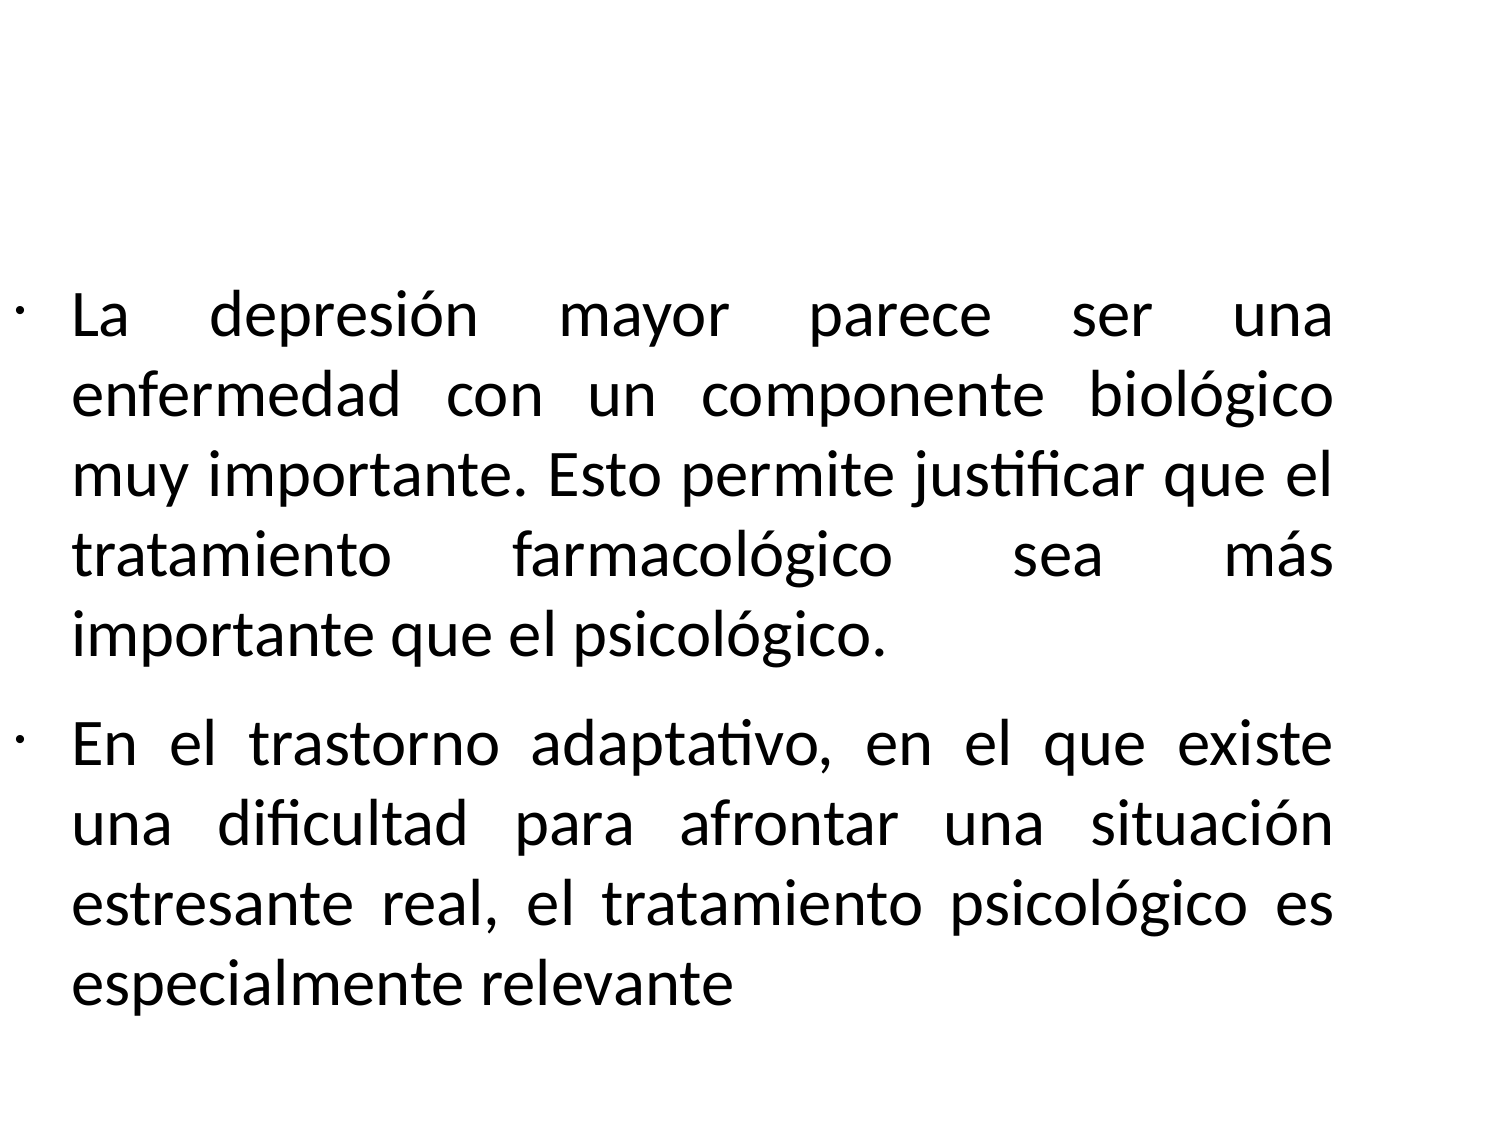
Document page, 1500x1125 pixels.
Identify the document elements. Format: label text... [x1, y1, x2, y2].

list La depresión mayor parece ser una enfermedad con un componente biológico muy importante. Esto permite justificar que el tratamiento farmacológico sea más importante que el psicológico. En el trastorno adaptativo, en el que existe una dificultad para afrontar una situación estresante real, el tratamiento psicológico es especialmente relevante [0, 262, 1350, 1005]
